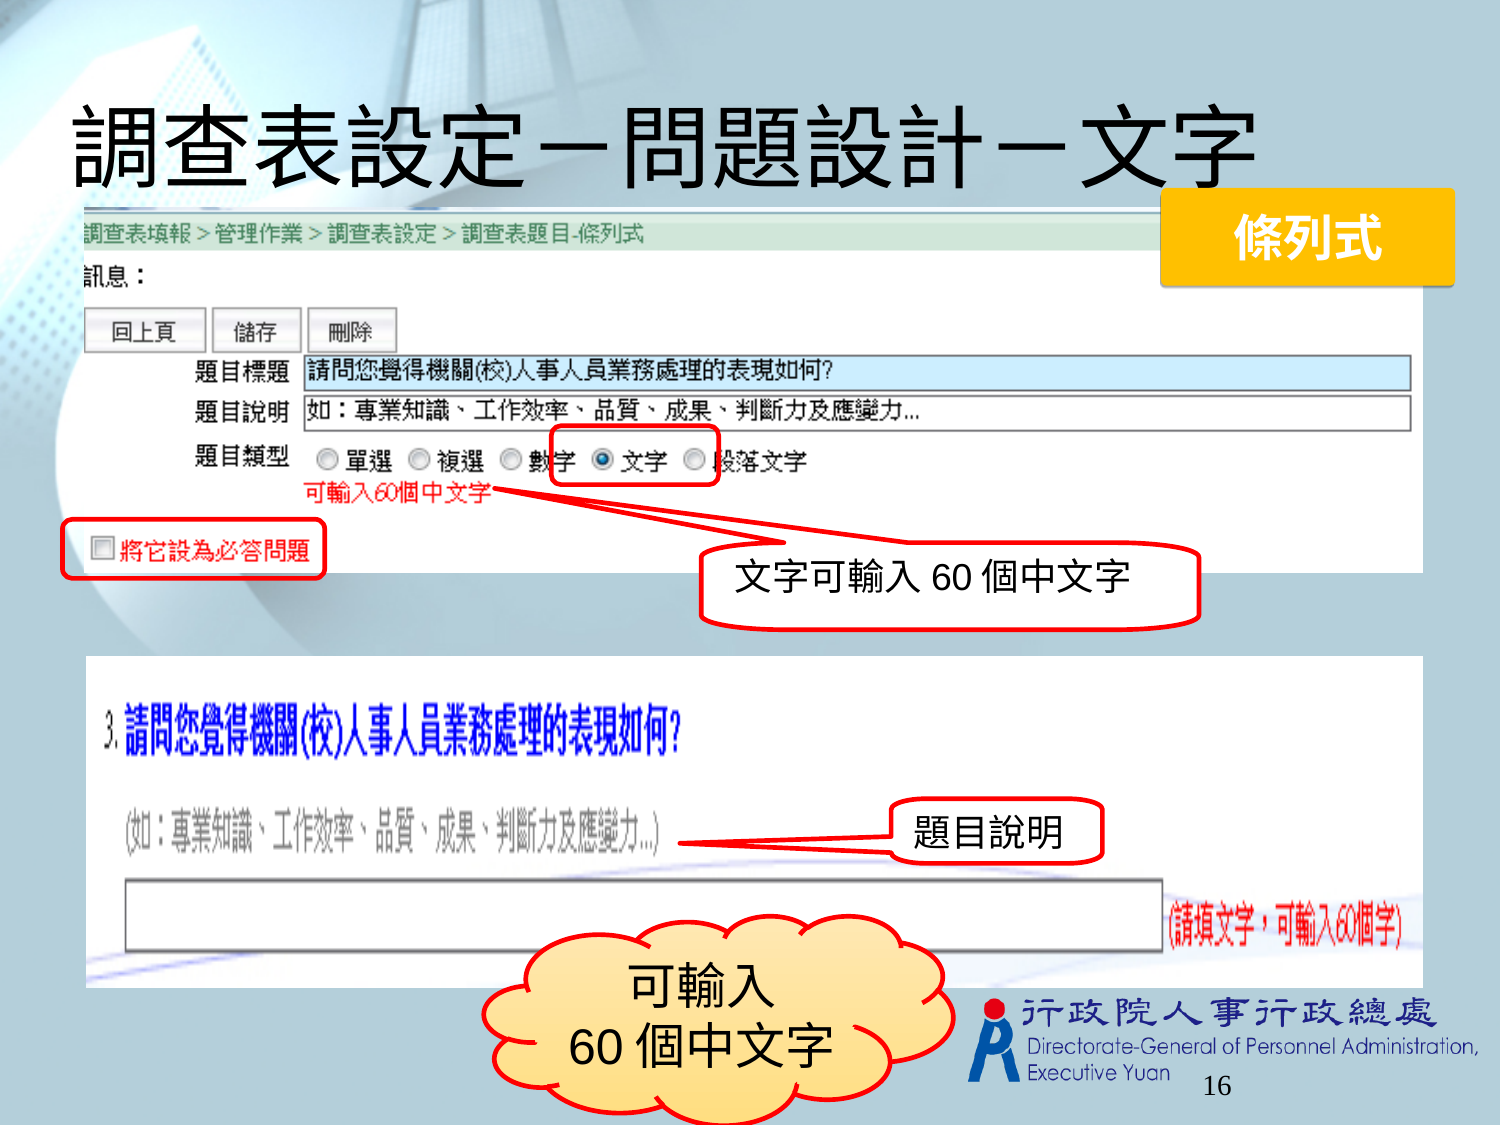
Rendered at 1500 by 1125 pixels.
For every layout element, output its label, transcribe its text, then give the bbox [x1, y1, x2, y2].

text_box 題目說明 [679, 798, 1103, 864]
picture [86, 657, 1423, 988]
text_box 條列式 [1160, 187, 1456, 286]
title 調查表設定－問題設計－文字 [54, 82, 1471, 153]
picture [84, 522, 322, 573]
text_box 文字可輸入60個中文字 [494, 488, 1199, 630]
picture [84, 208, 1423, 573]
text_box 可輸入 60個中文字 [483, 916, 954, 1125]
text_box [1187, 1058, 1500, 1125]
